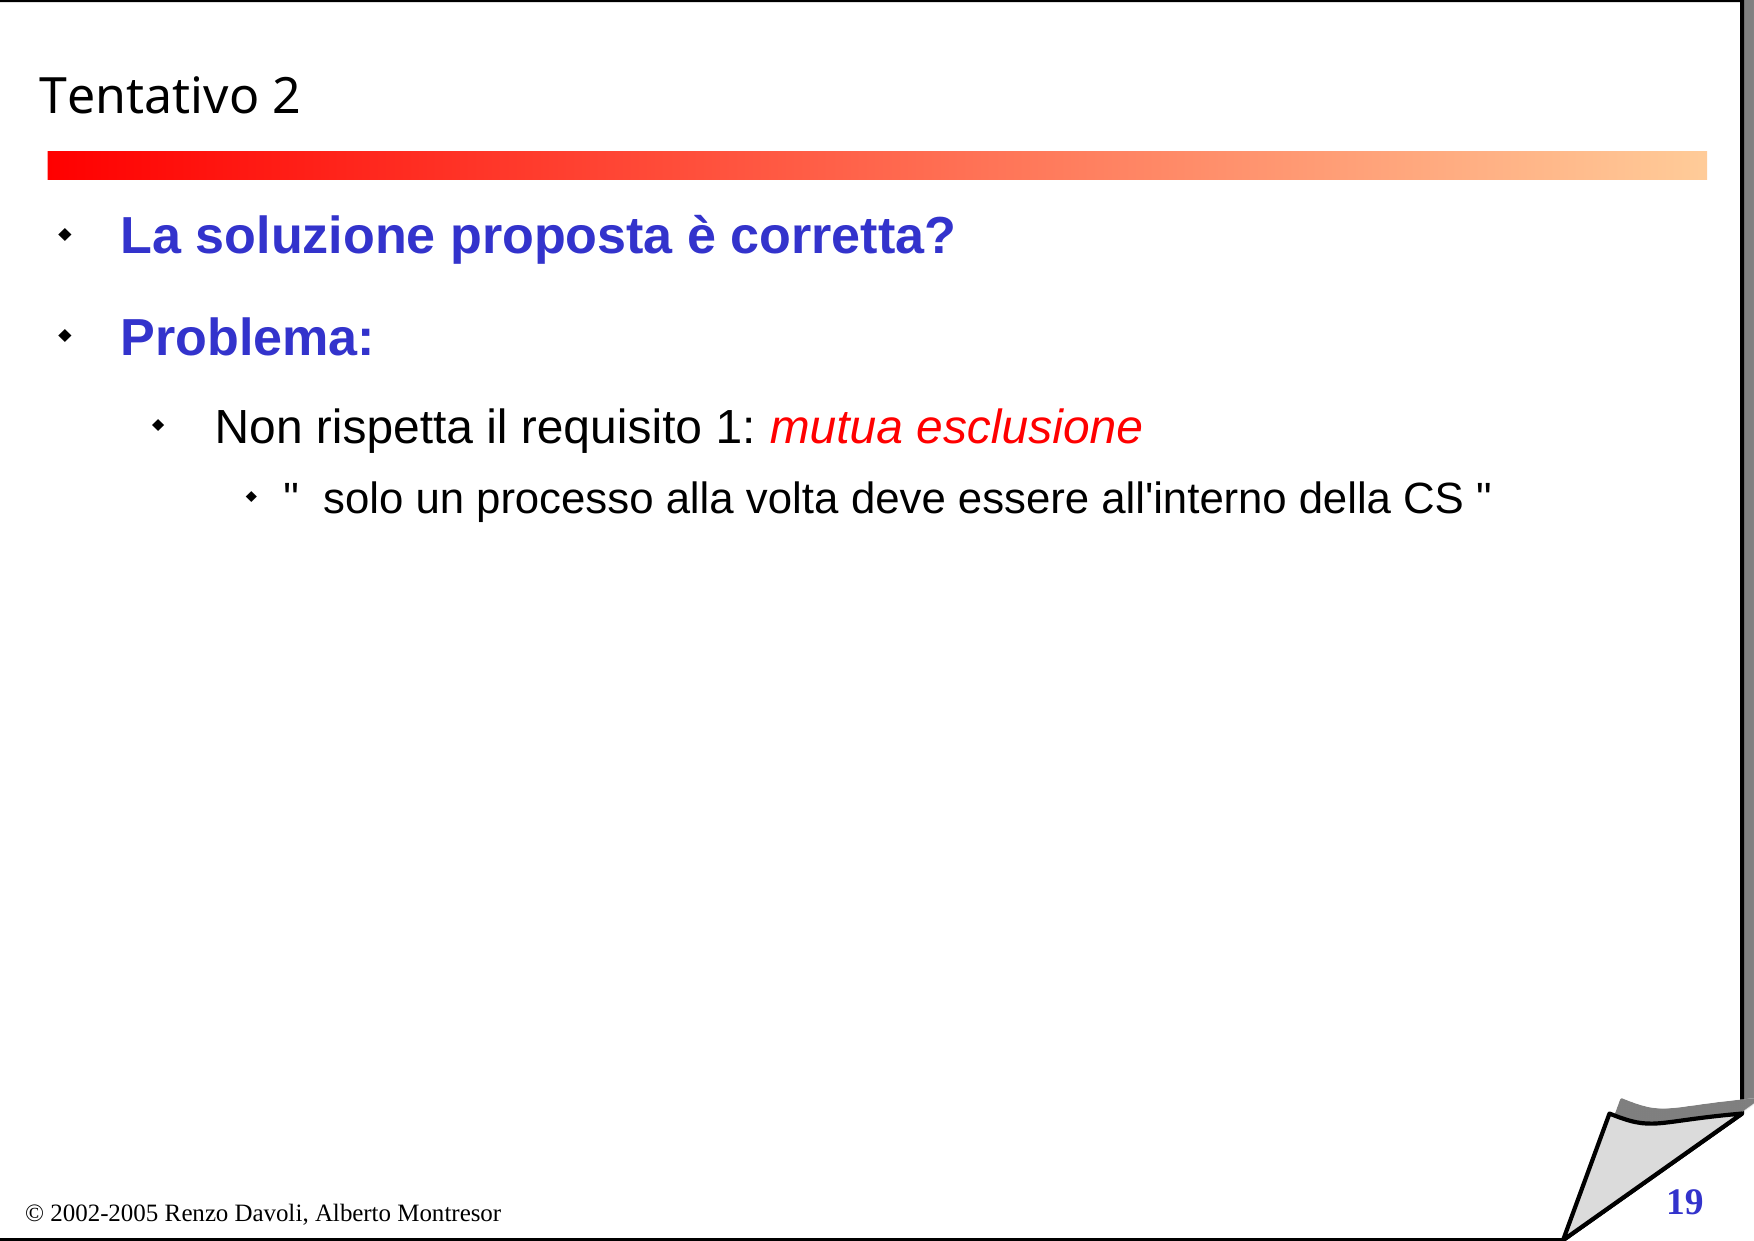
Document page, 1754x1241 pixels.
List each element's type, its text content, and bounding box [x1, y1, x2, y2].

title Tentativo 2 [39, 49, 1713, 144]
list La soluzione proposta è corretta? Problema: Non rispetta il requisito 1: mutua esclusione " solo un processo alla volta deve essere all'interno della CS " [58, 206, 1696, 815]
